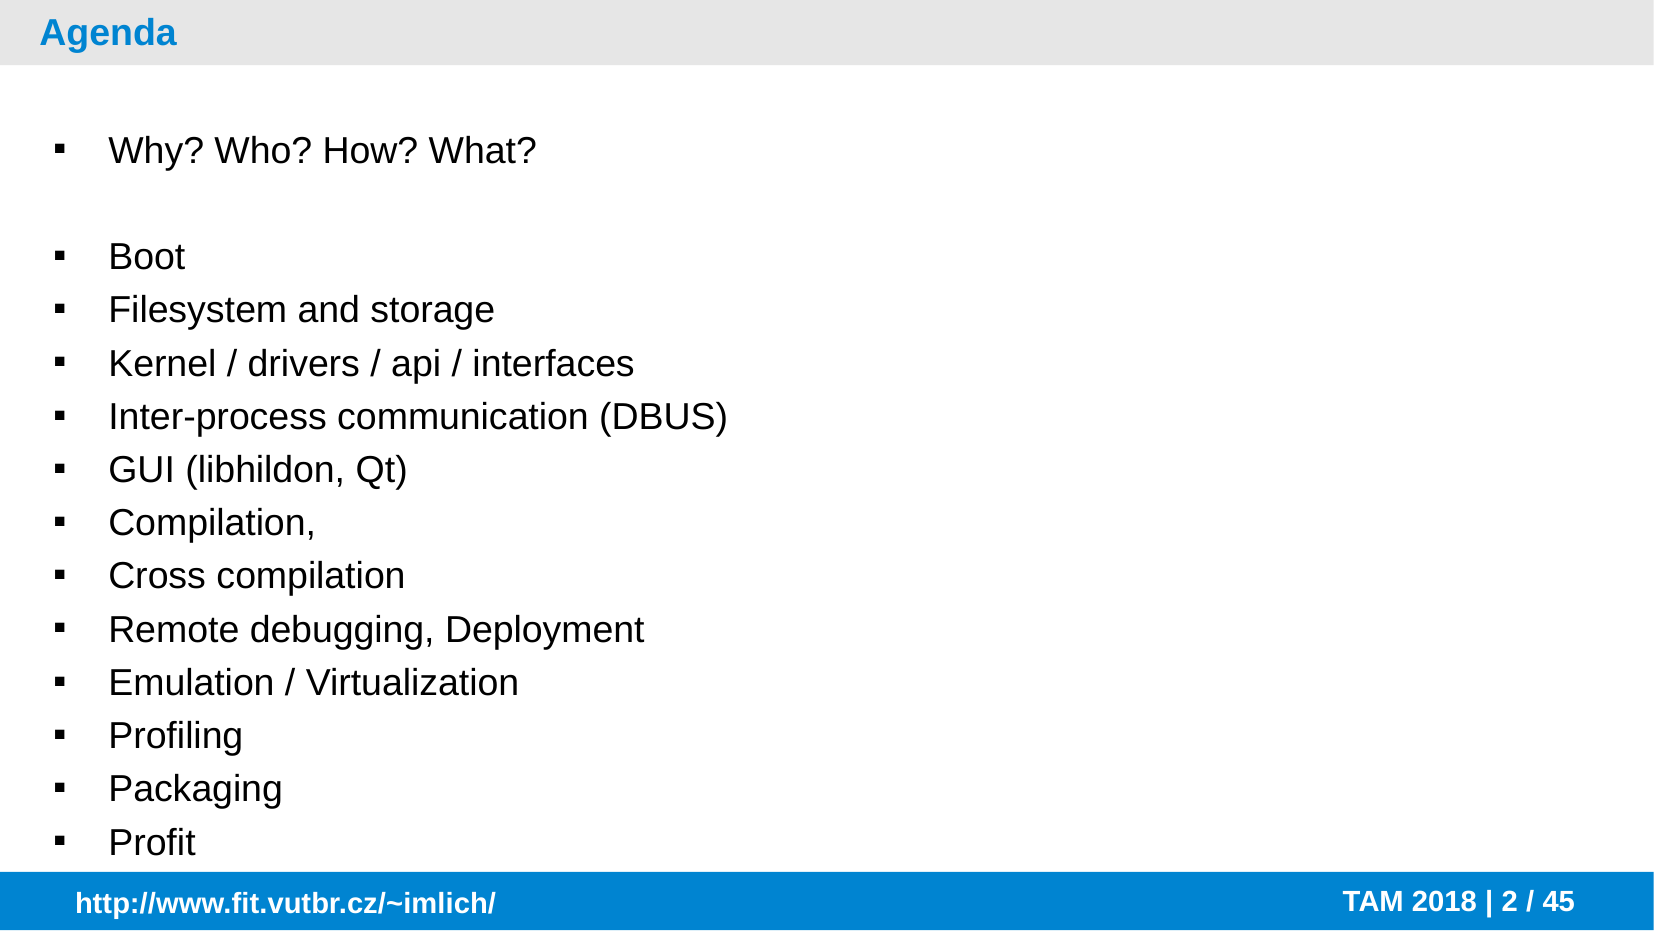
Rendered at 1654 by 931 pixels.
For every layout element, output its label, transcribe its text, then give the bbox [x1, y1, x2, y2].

title Agenda [39, 4, 1615, 61]
list Why? Who? How? What? Boot Filesystem and storage Kernel / drivers / api / interfaces Inter-process communication (DBUS) GUI (libhildon, Qt) Compilation, Cross compilation Remote debugging, Deployment Emulation / Virtualization Profiling Packaging Profit [37, 76, 1613, 872]
